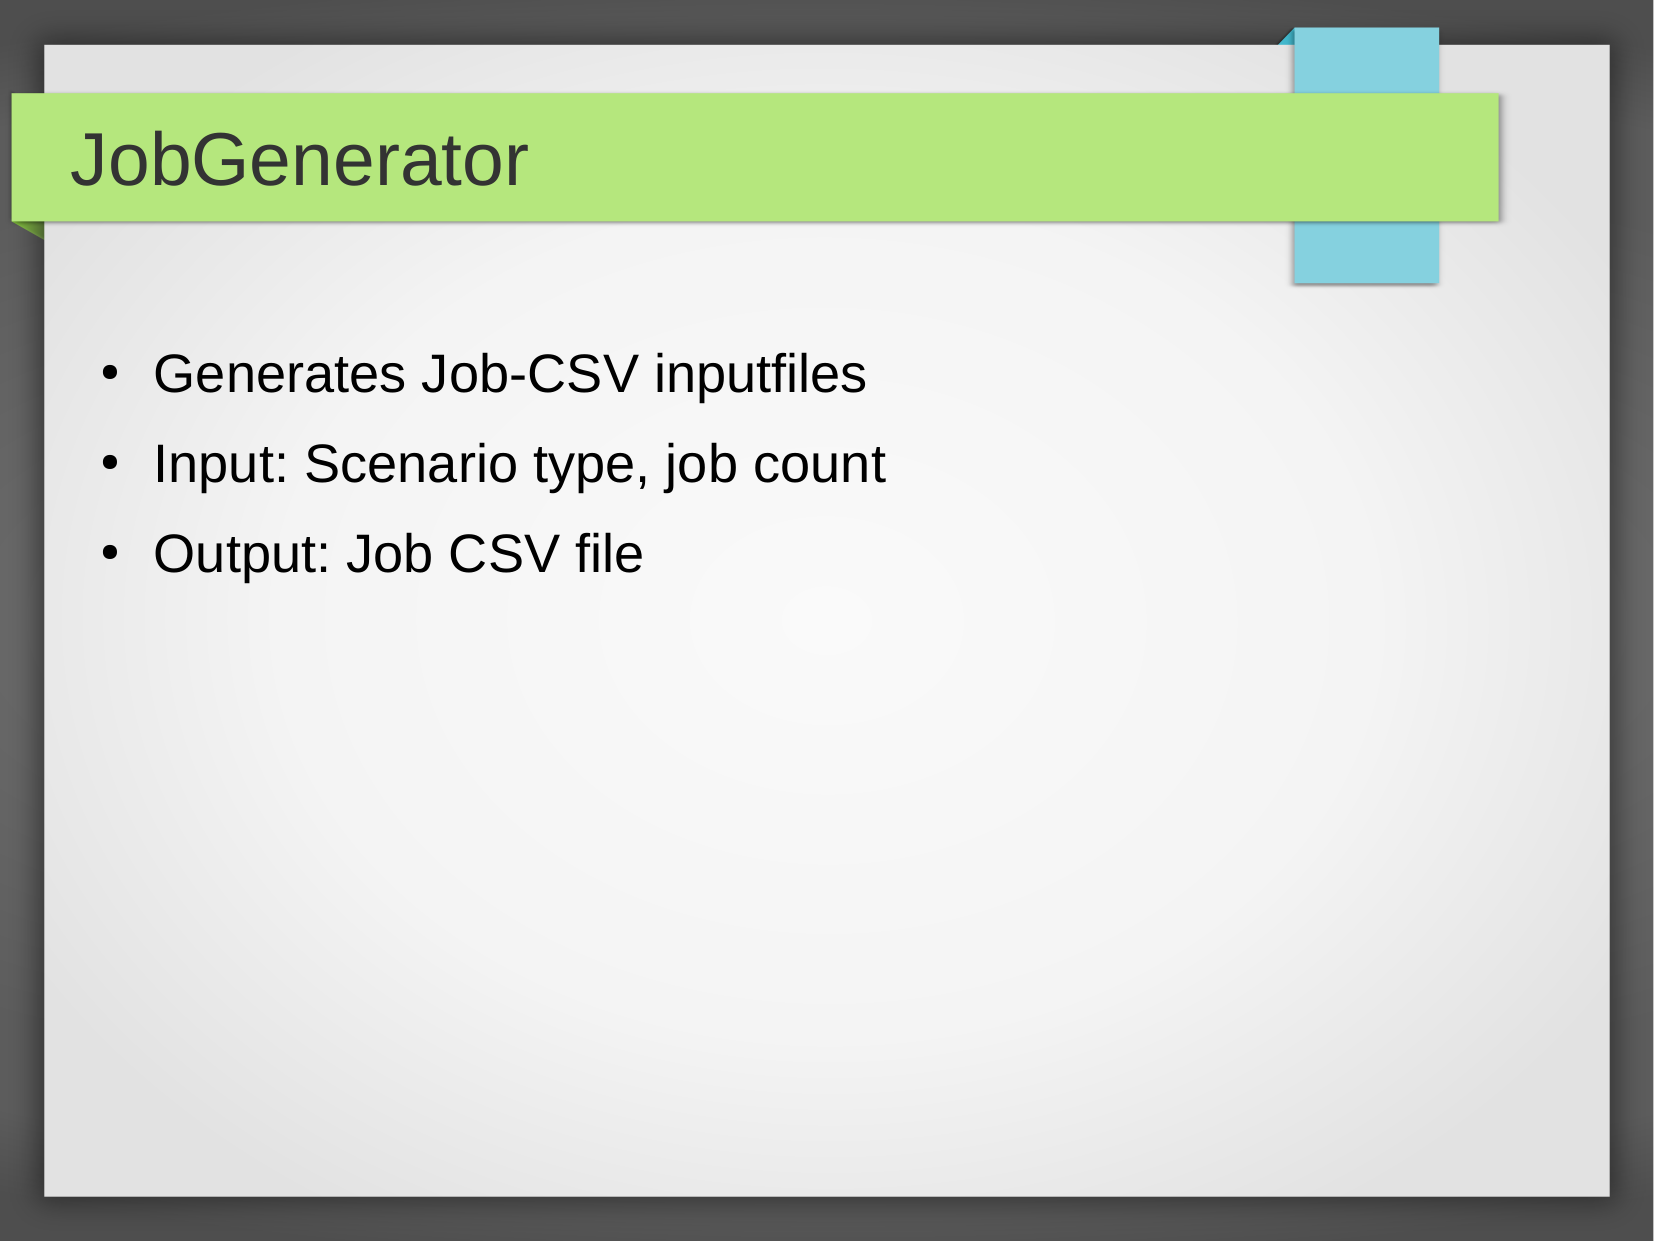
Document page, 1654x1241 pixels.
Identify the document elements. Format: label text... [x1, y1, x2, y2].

title JobGenerator [70, 106, 1229, 213]
list Generates Job-CSV inputfiles Input: Scenario type, job count Output: Job CSV file [82, 343, 1538, 1063]
picture [0, 0, 1654, 1241]
